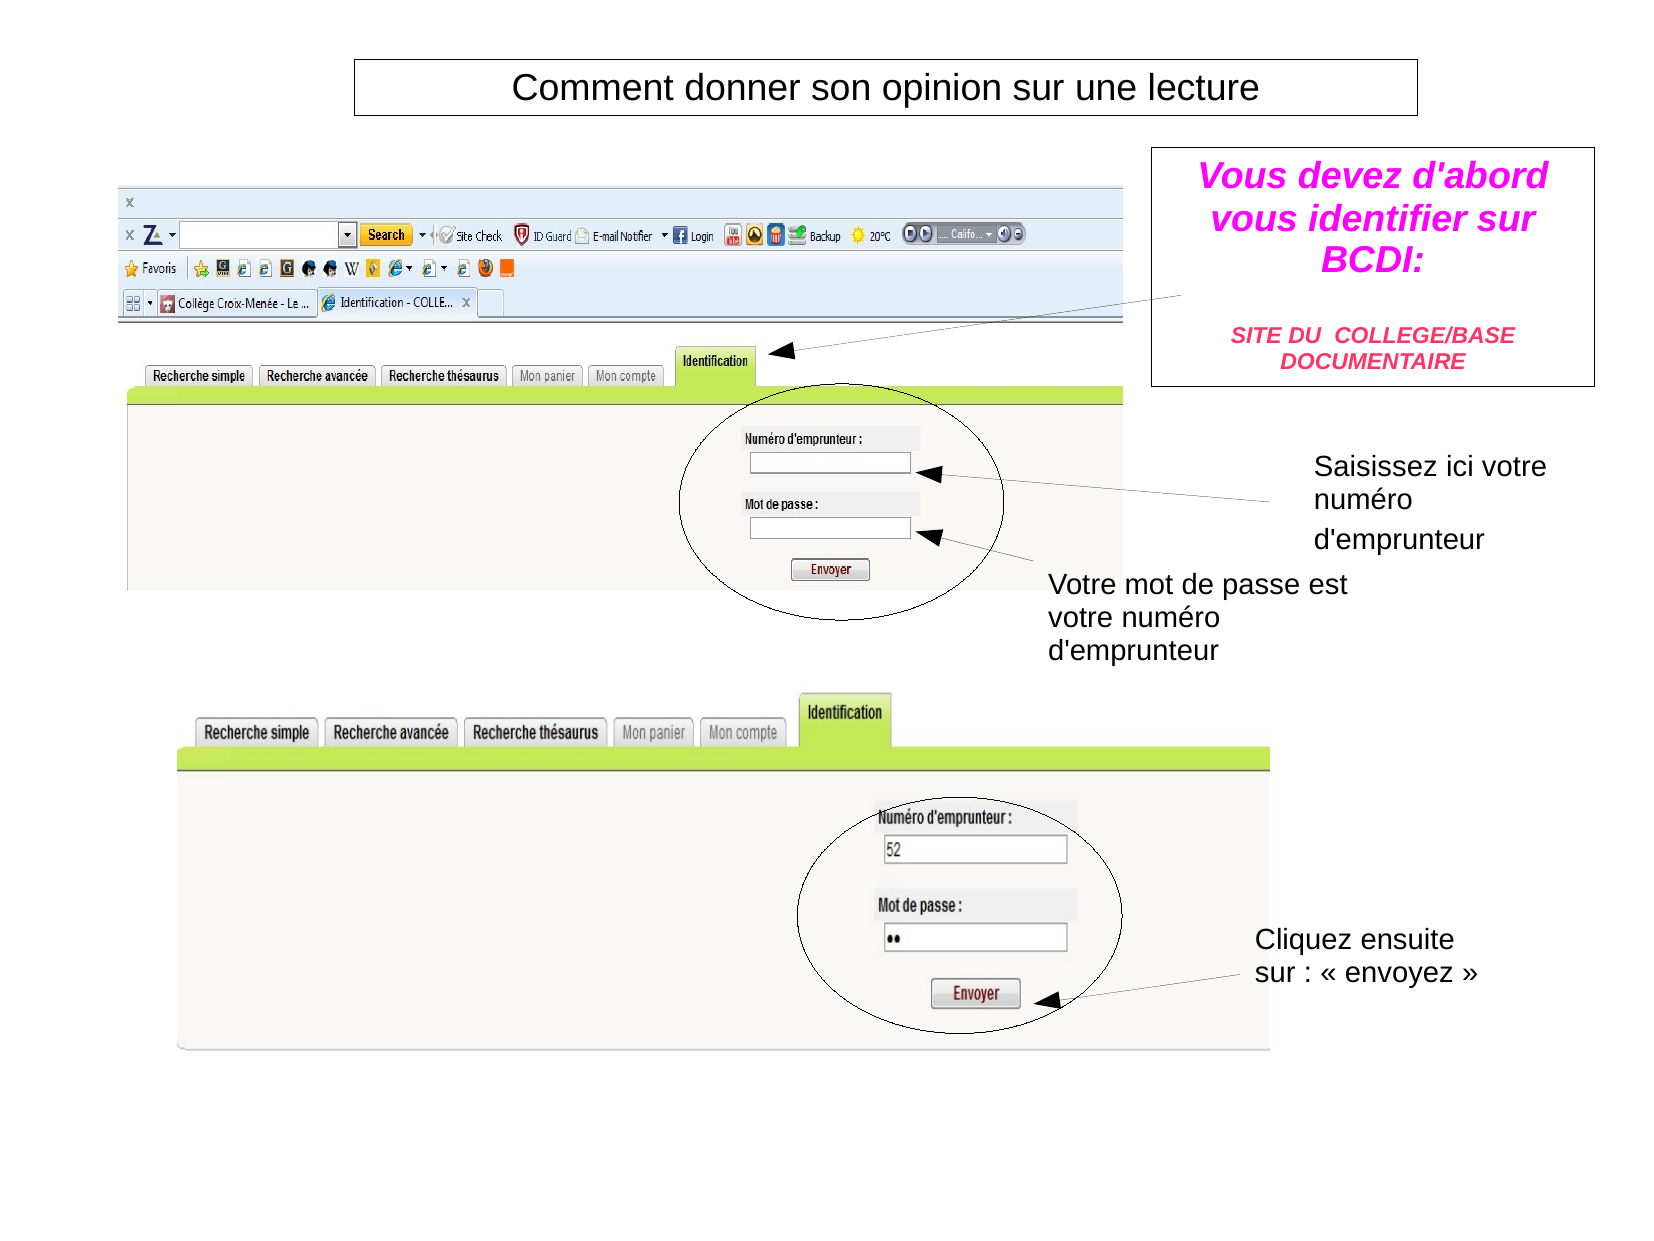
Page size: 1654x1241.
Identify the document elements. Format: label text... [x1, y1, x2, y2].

text_box Saisissez ici votre numéro d'emprunteur [1299, 442, 1595, 566]
text_box Vous devez d'abord vous identifier sur BCDI: SITE DU COLLEGE/BASE DOCUMENTAIRE [1151, 147, 1595, 387]
text_box Comment donner son opinion sur une lecture [354, 59, 1418, 116]
picture [177, 679, 1270, 1054]
text_box Cliquez ensuite sur : « envoyez » [1240, 915, 1565, 996]
picture [118, 185, 1123, 591]
text_box Votre mot de passe est votre numéro d'emprunteur [1033, 561, 1388, 675]
